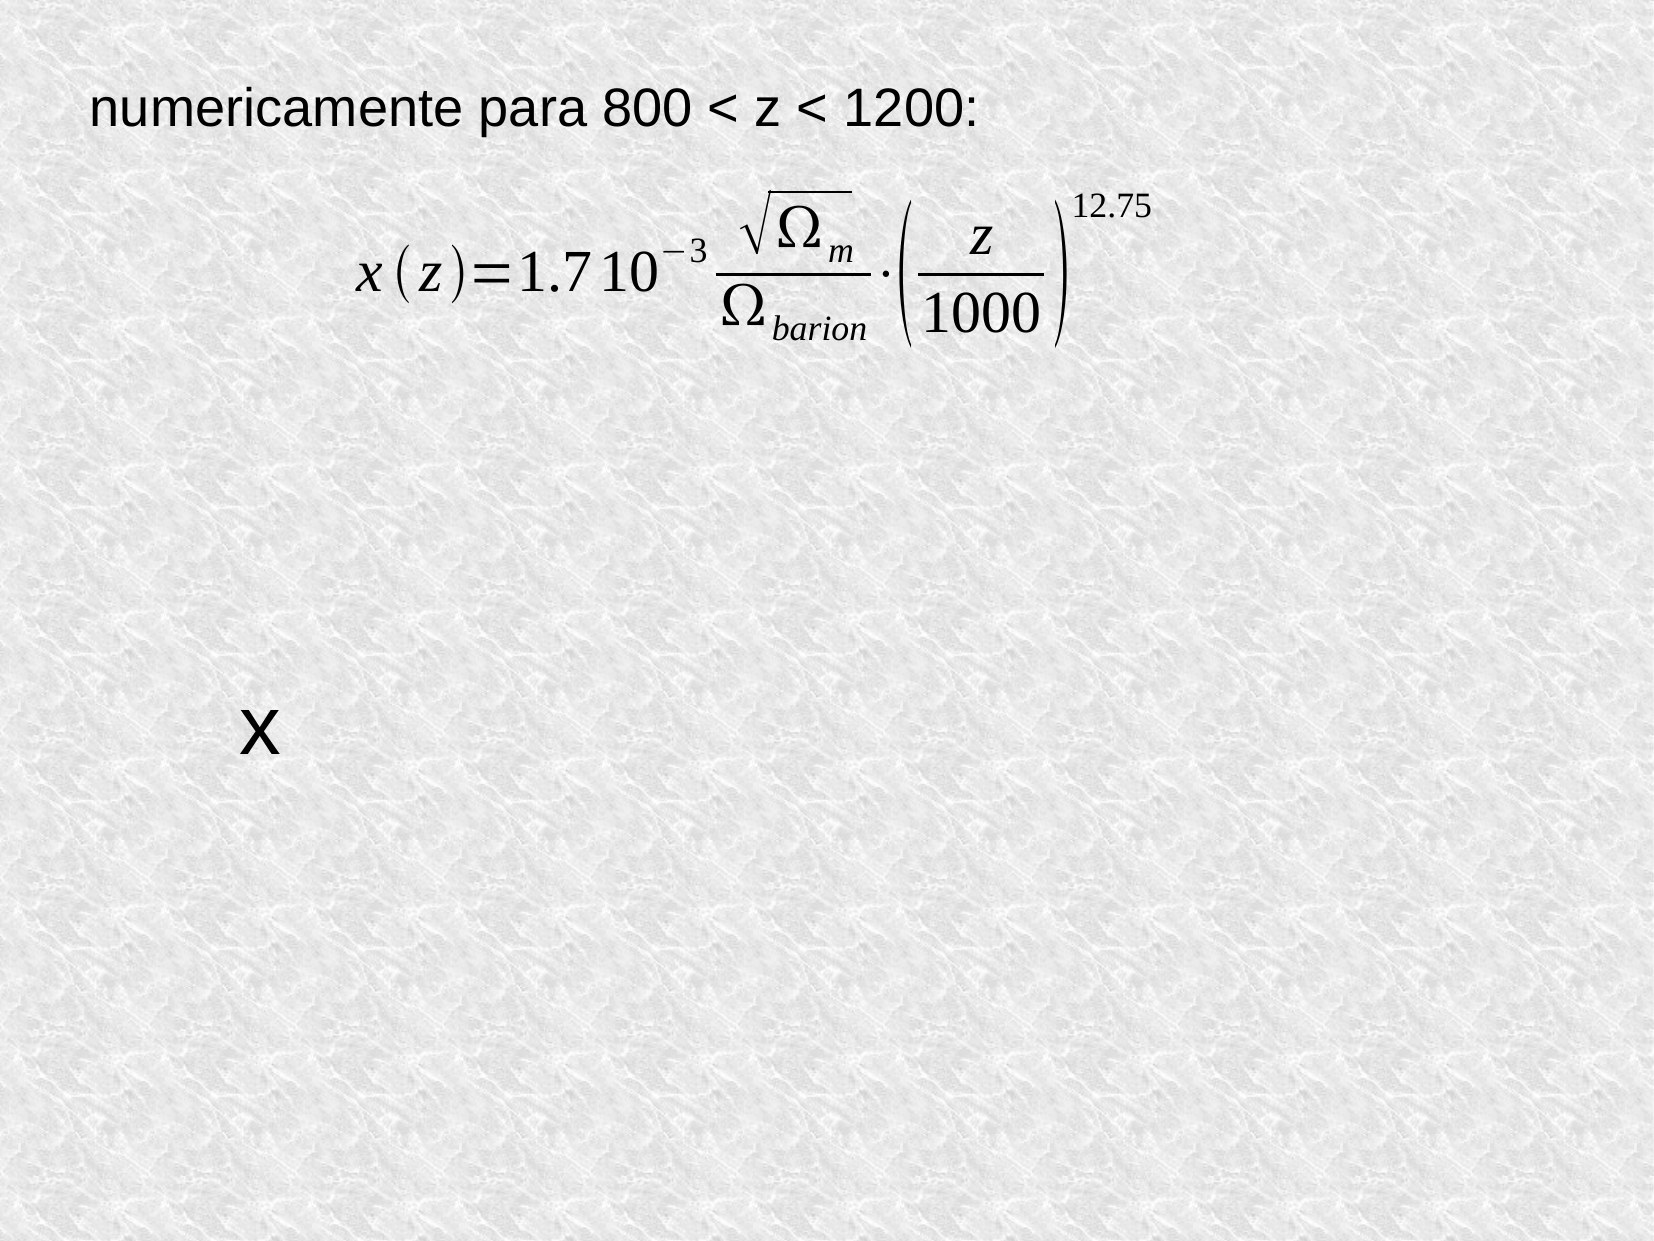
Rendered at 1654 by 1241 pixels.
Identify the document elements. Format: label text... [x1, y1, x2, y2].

picture [0, 0, 1654, 1241]
text_box x [225, 672, 297, 788]
text_box numericamente para 800 < z < 1200: [75, 69, 904, 151]
chart [337, 187, 1166, 352]
